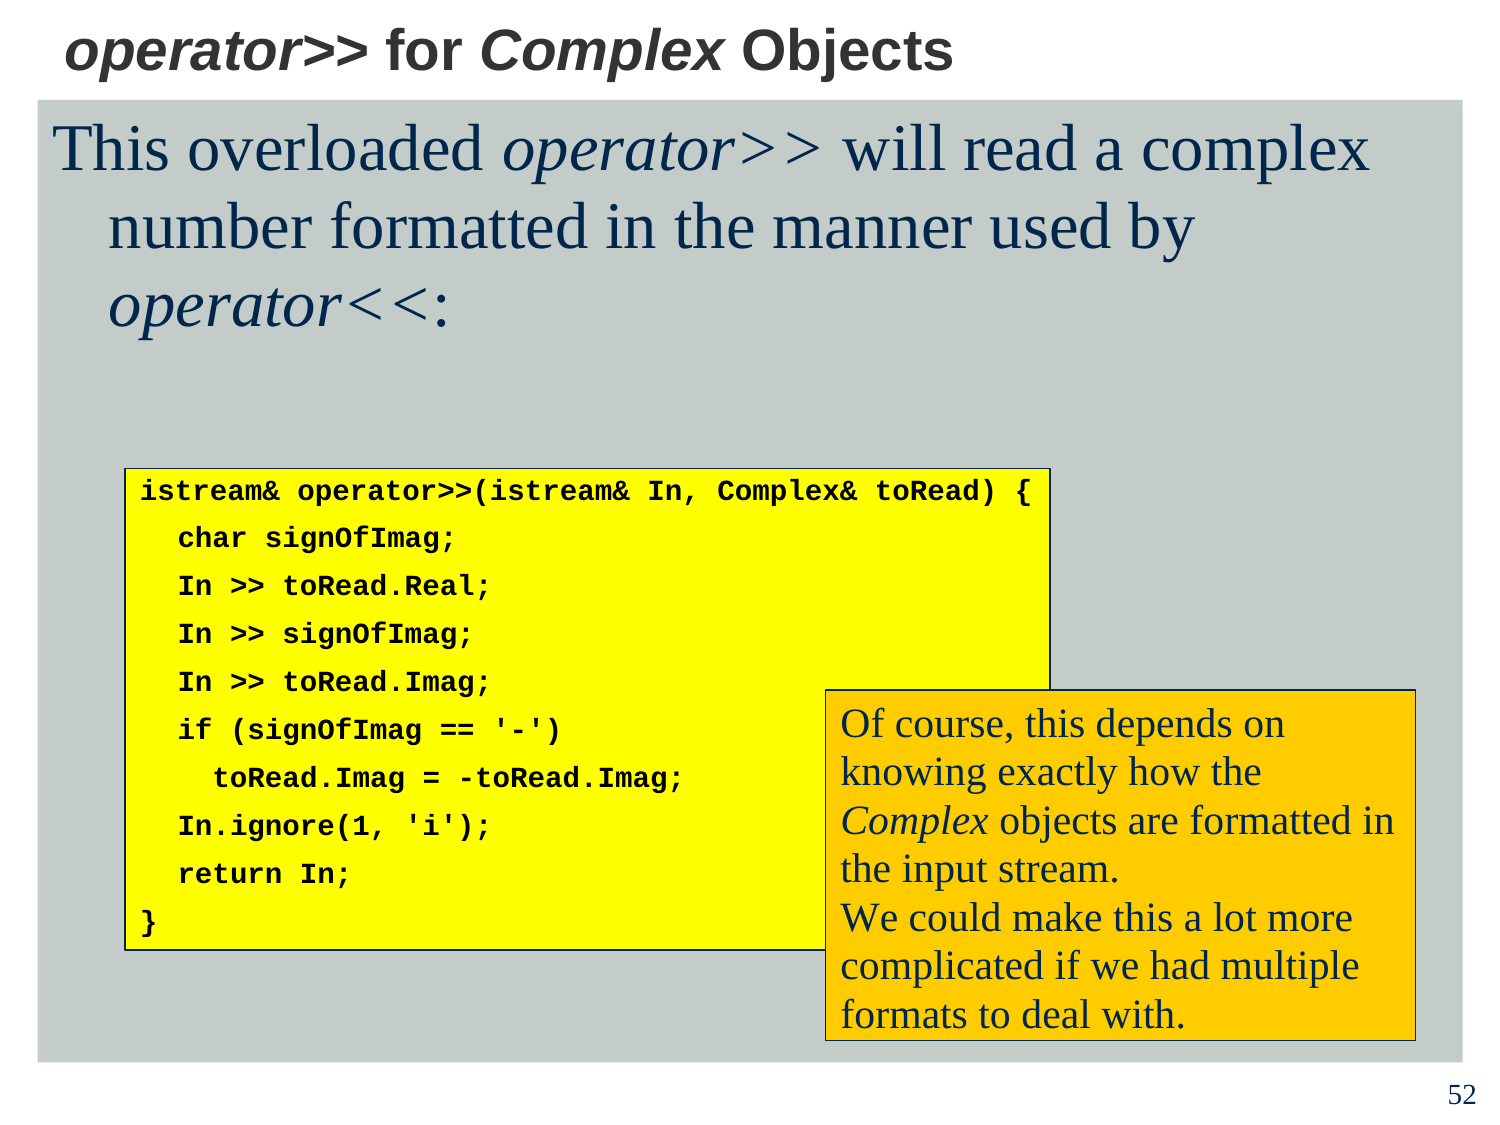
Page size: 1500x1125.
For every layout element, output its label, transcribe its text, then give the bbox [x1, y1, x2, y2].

title operator>> for Complex Objects [49, 0, 1450, 91]
list This overloaded operator>> will read a complex number formatted in the manner used by operator<<: [37, 99, 1463, 1063]
text_box Of course, this depends on knowing exactly how the Complex objects are formatted in the input stream. We could make this a lot more complicated if we had multiple formats to deal with. [825, 689, 1420, 1069]
text_box istream& operator>>(istream& In, Complex& toRead) { char signOfImag; In >> toRead.Real; In >> signOfImag; In >> toRead.Imag; if (signOfImag == '-') toRead.Imag = -toRead.Imag; In.ignore(1, 'i'); return In; } [124, 468, 1050, 984]
